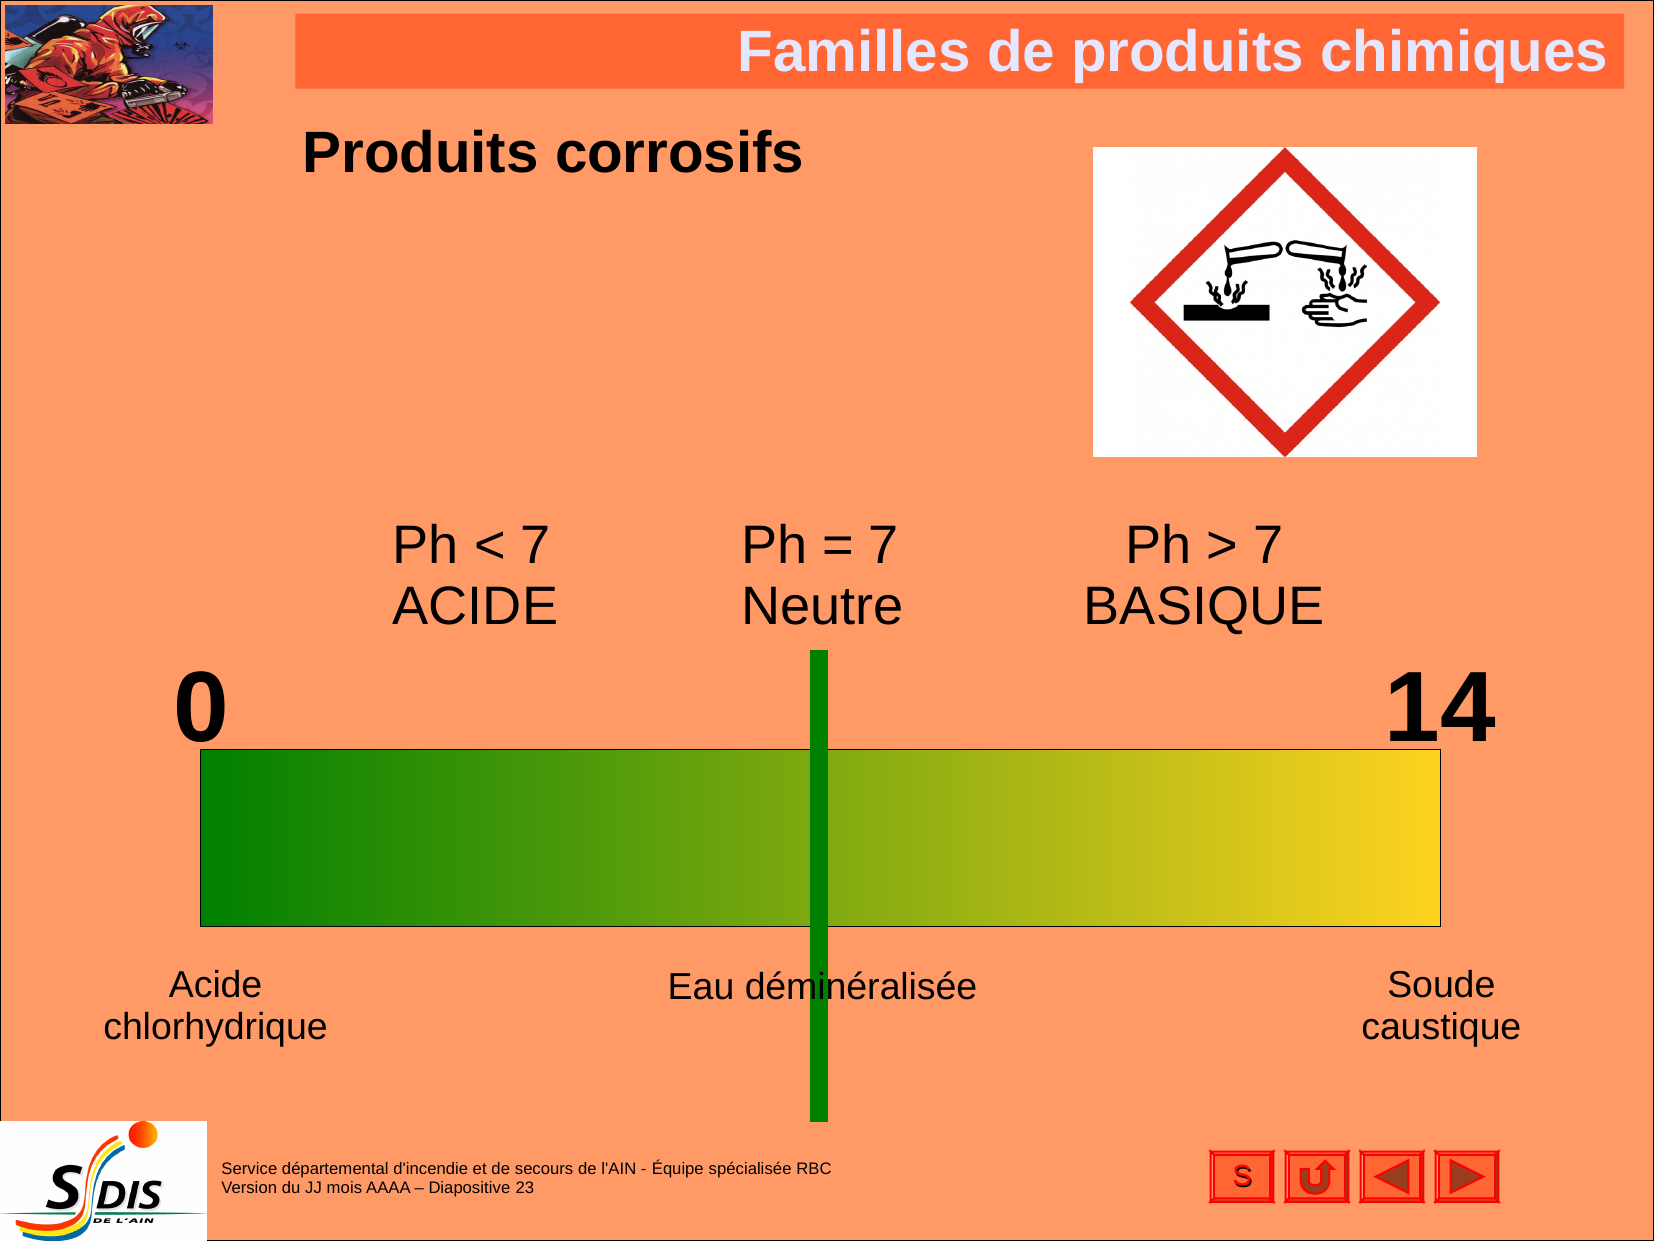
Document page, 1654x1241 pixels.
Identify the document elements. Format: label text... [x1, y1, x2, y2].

text_box Acide chlorhydrique [88, 956, 343, 1056]
text_box Soude caustique [1346, 956, 1537, 1056]
text_box Ph = 7 Neutre [726, 507, 920, 644]
text_box Eau déminéralisée [652, 958, 993, 1016]
text_box Familles de produits chimiques [295, 13, 1625, 89]
text_box 14 [1370, 643, 1511, 771]
text_box Ph < 7 ACIDE [377, 507, 574, 644]
picture [0, 1121, 207, 1241]
picture [1093, 147, 1477, 457]
text_box Produits corrosifs [287, 112, 821, 193]
text_box [828, 749, 1441, 927]
text_box 0 [158, 643, 244, 771]
picture [5, 5, 213, 124]
text_box Ph > 7 BASIQUE [1068, 507, 1341, 644]
text_box [200, 749, 810, 927]
